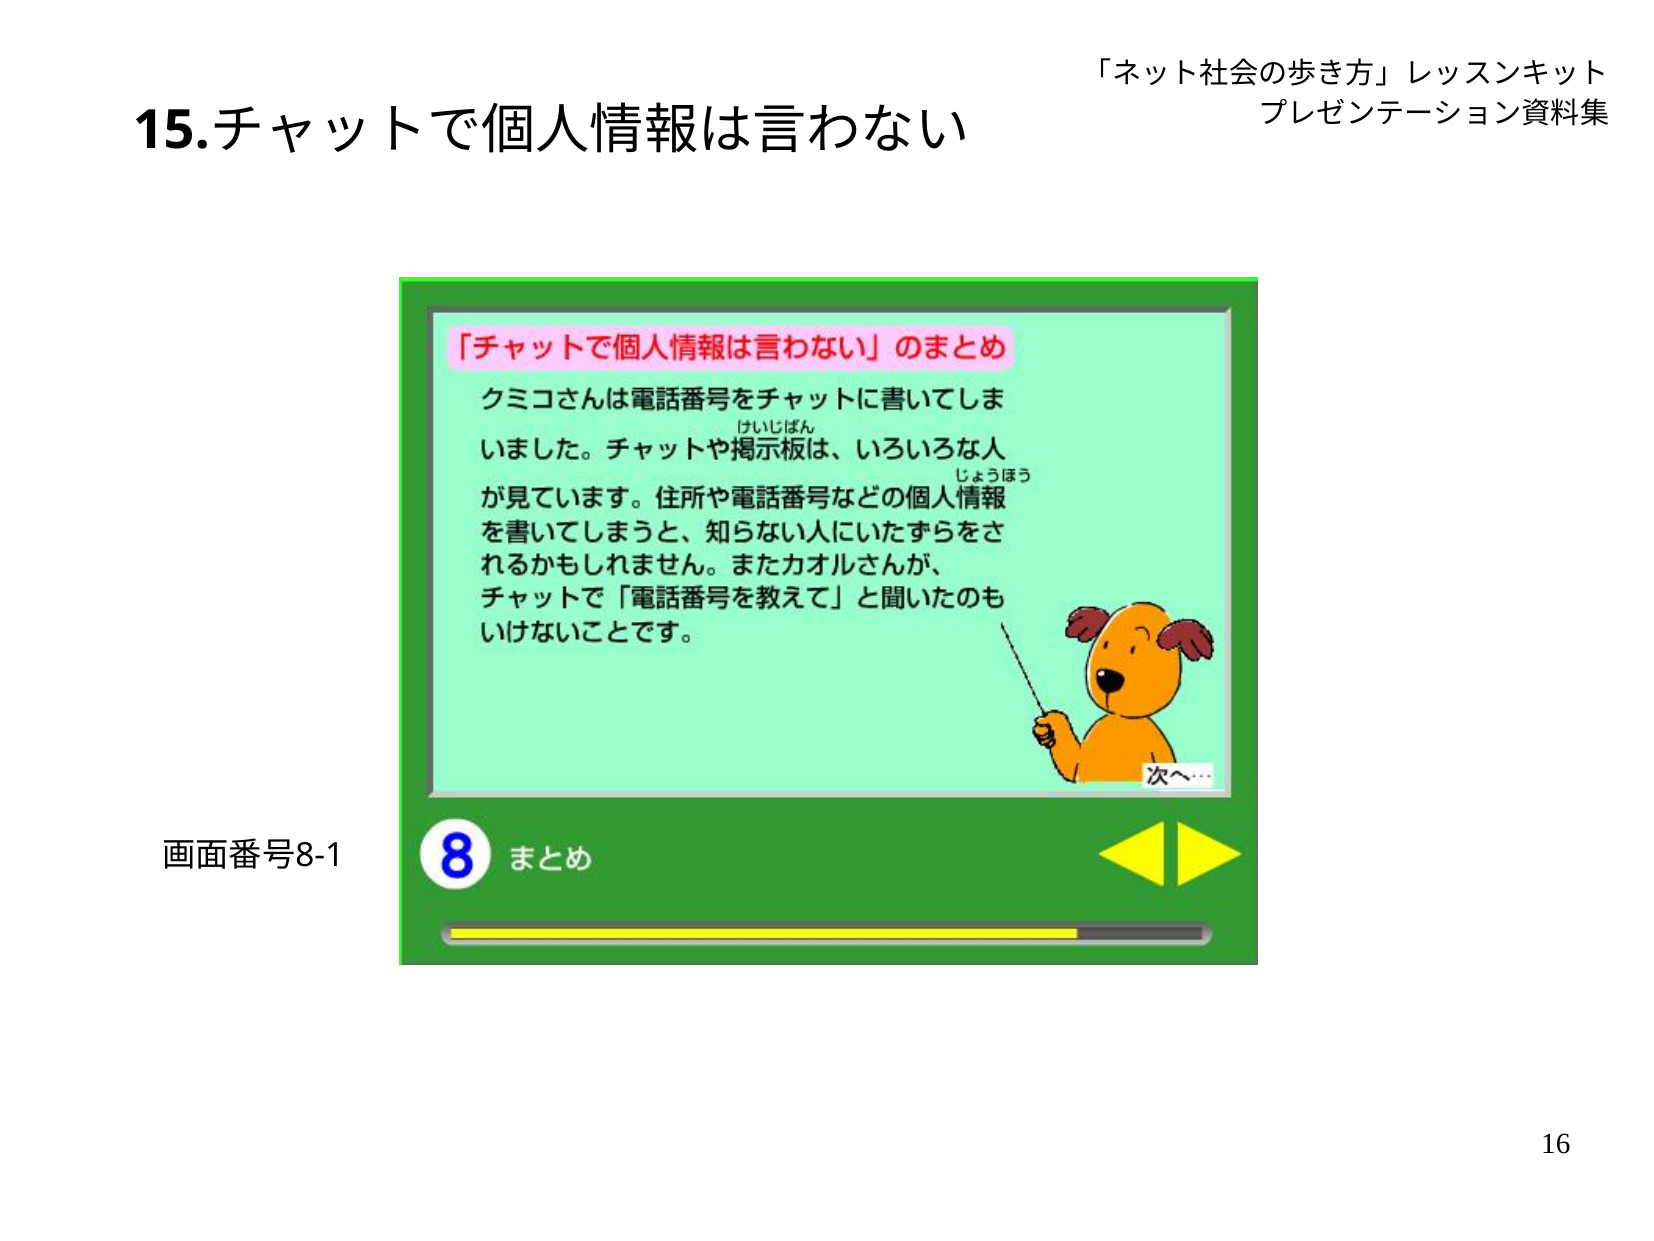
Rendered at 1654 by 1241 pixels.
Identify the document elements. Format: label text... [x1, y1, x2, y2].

picture [399, 277, 1258, 965]
text_box 画面番号8-1 [147, 826, 384, 882]
text_box 「ネット社会の歩き方」レッスンキット プレゼンテーション資料集 [1062, 44, 1625, 139]
text_box 15.チャットで個人情報は言わない [118, 88, 1241, 169]
